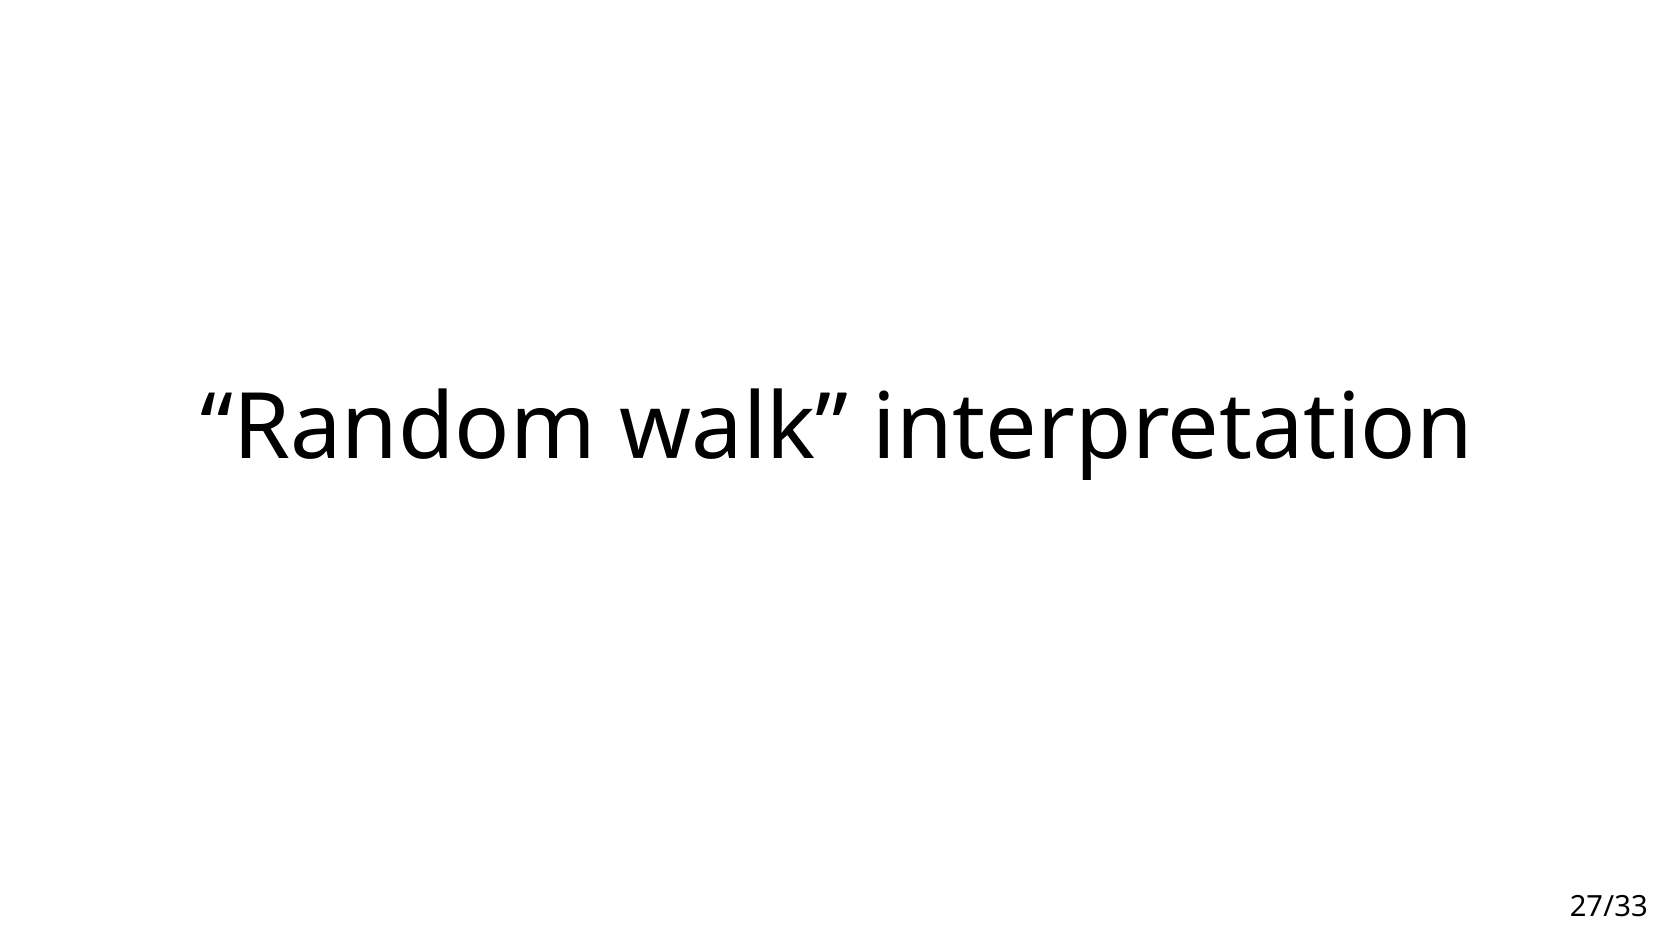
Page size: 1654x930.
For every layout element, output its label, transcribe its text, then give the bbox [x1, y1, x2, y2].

title “Random walk” interpretation [93, 344, 1582, 501]
